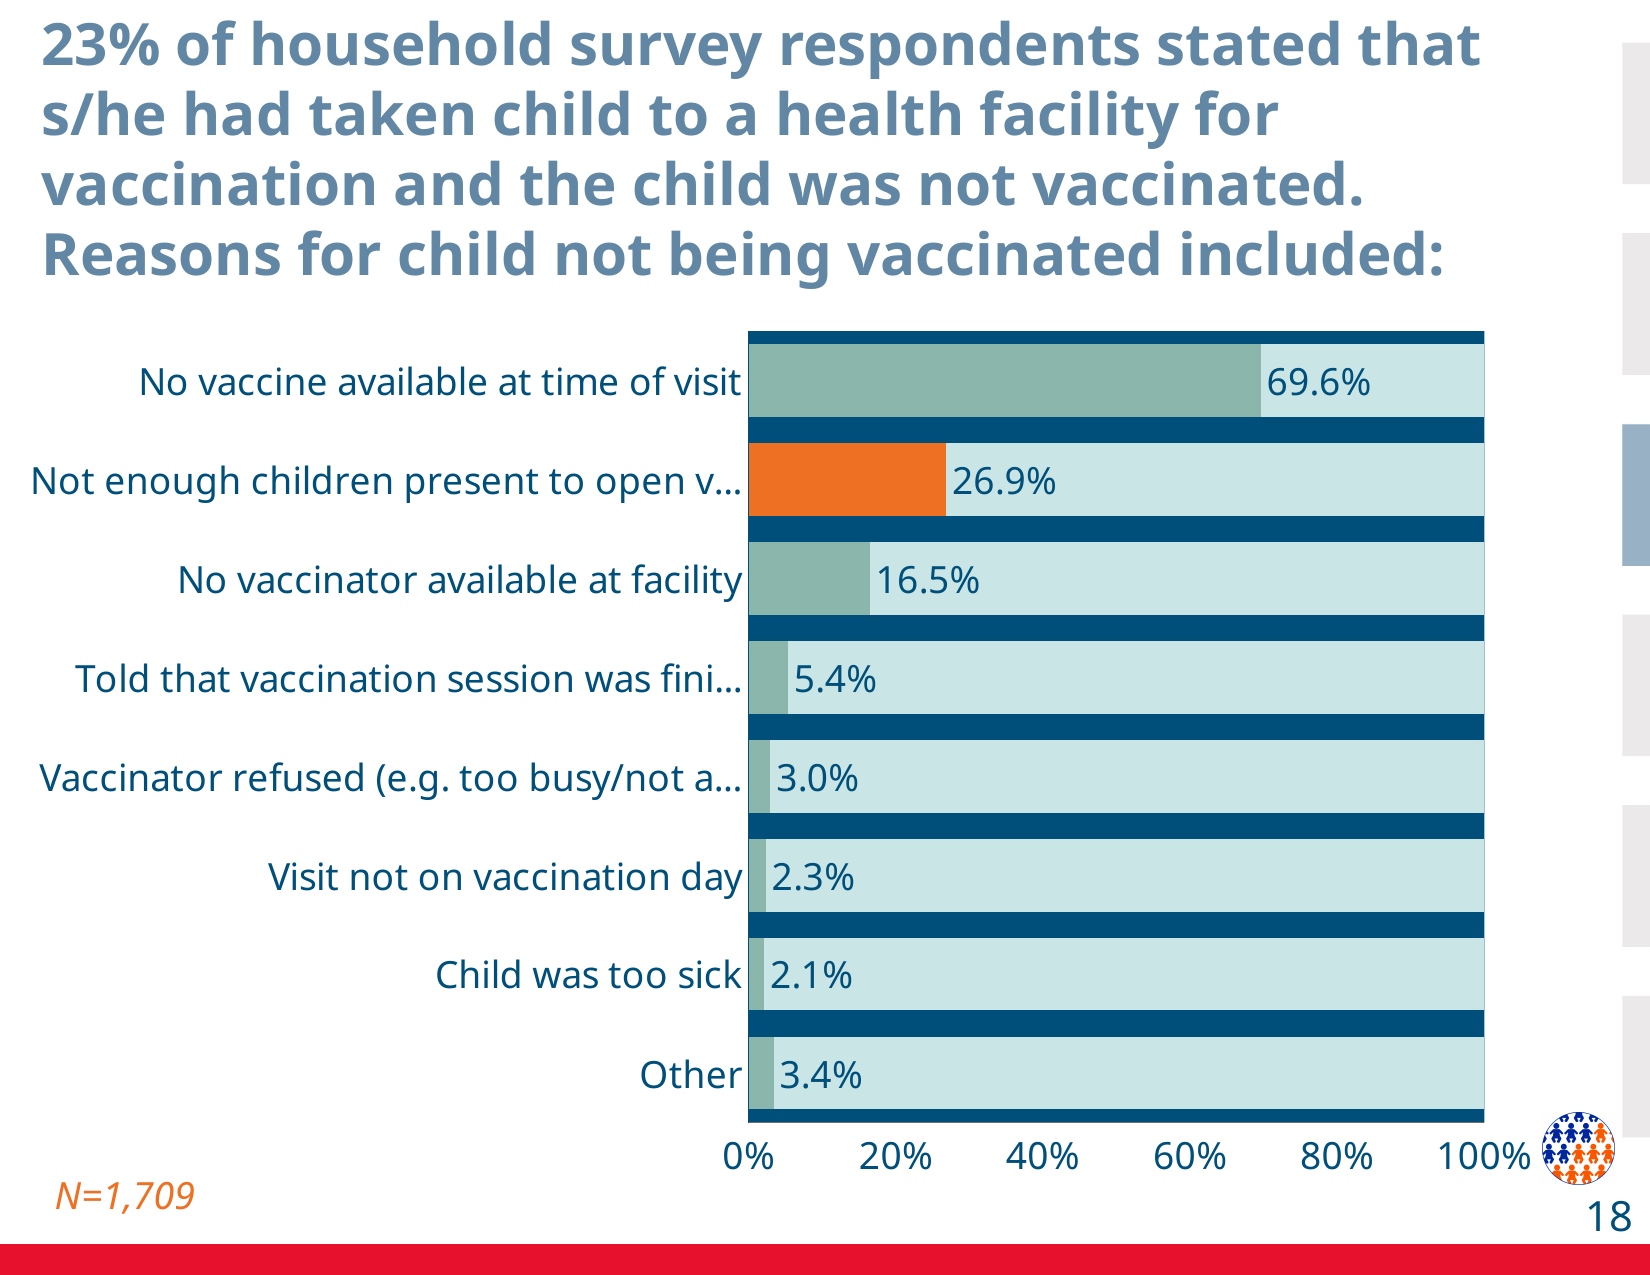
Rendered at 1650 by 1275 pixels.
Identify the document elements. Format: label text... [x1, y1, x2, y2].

title 23% of household survey respondents stated that s/he had taken child to a health facility for vaccination and the child was not vaccinated. Reasons for child not being vaccinated included: [24, 53, 1588, 241]
text_box N=1,709 [39, 1196, 211, 1226]
picture [1542, 1112, 1615, 1181]
chart [24, 308, 1533, 1196]
text_box <number> [1265, 1181, 1650, 1250]
